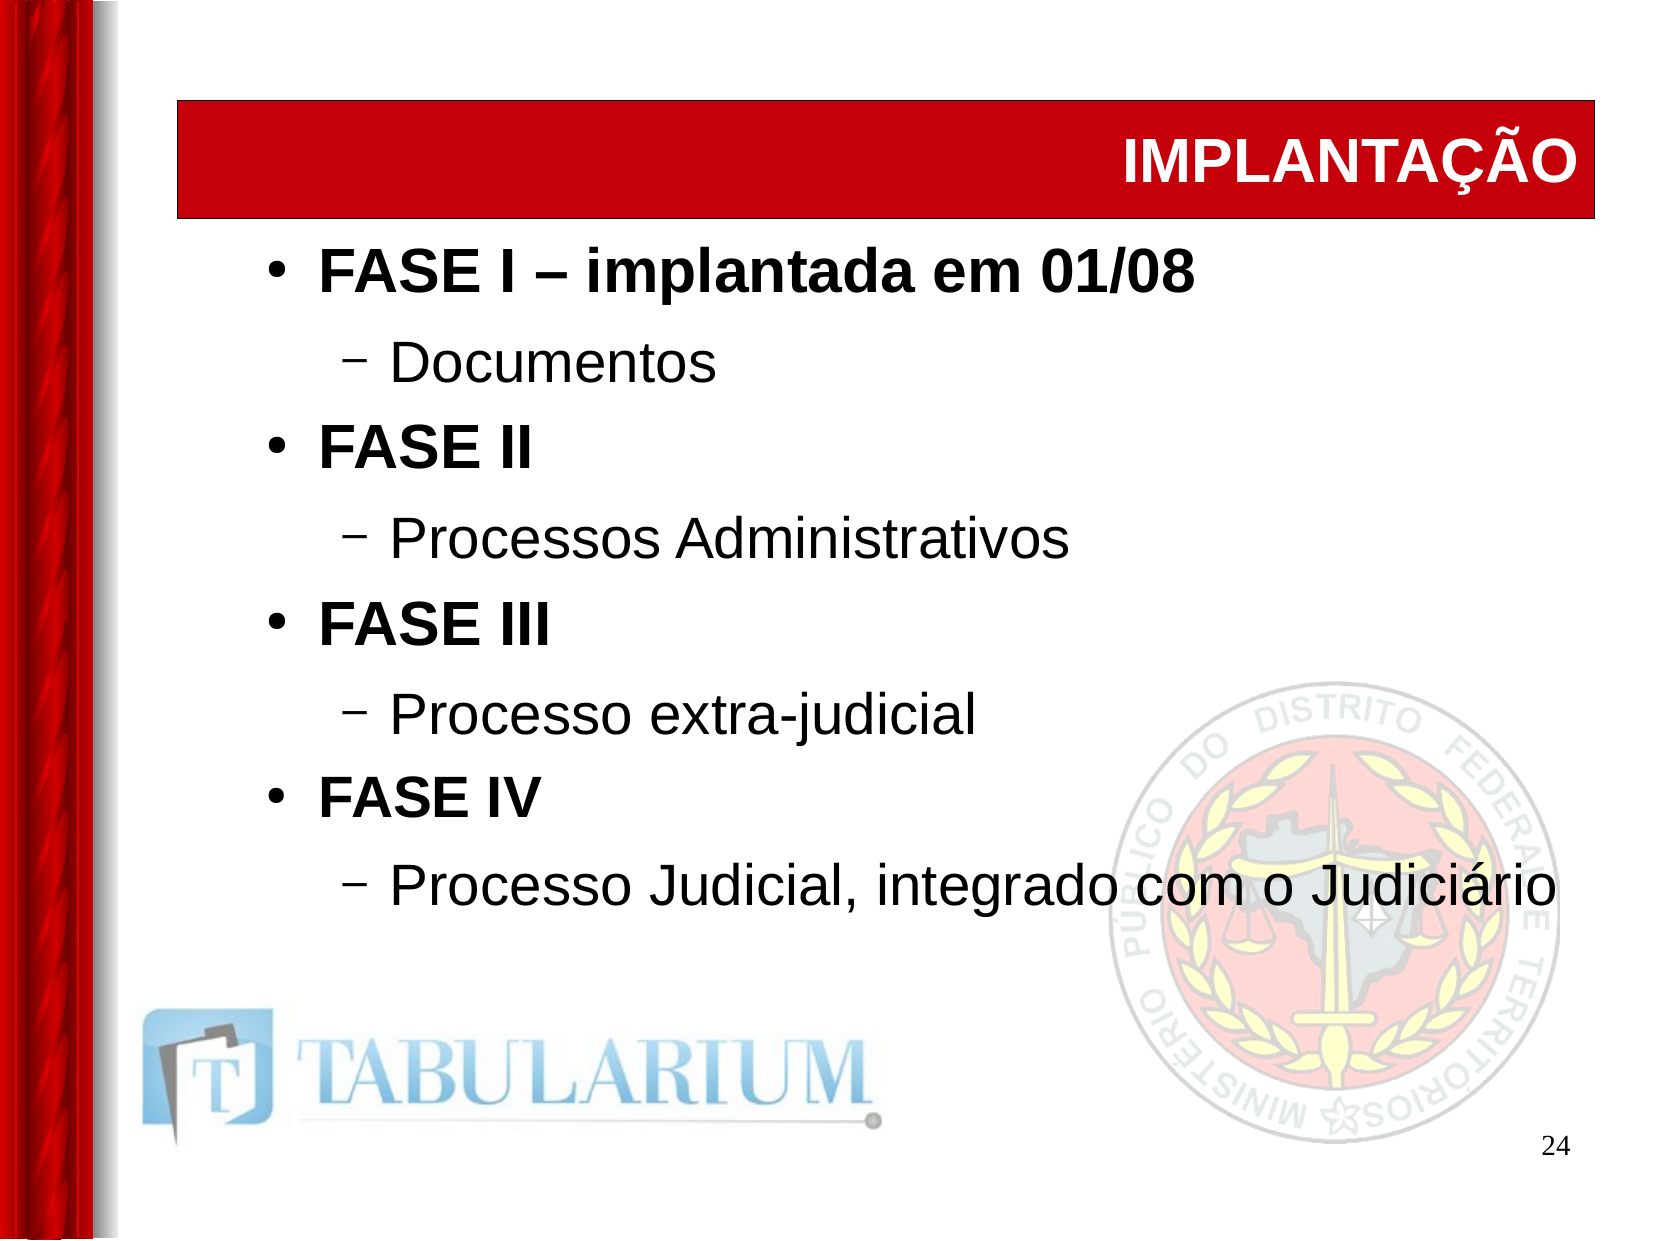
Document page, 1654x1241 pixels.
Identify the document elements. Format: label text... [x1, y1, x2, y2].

list FASE I – implantada em 01/08 Documentos FASE II Processos Administrativos FASE III Processo extra-judicial FASE IV Processo Judicial, integrado com o Judiciário [177, 236, 1565, 1122]
text_box IMPLANTAÇÃO [206, 118, 1595, 205]
